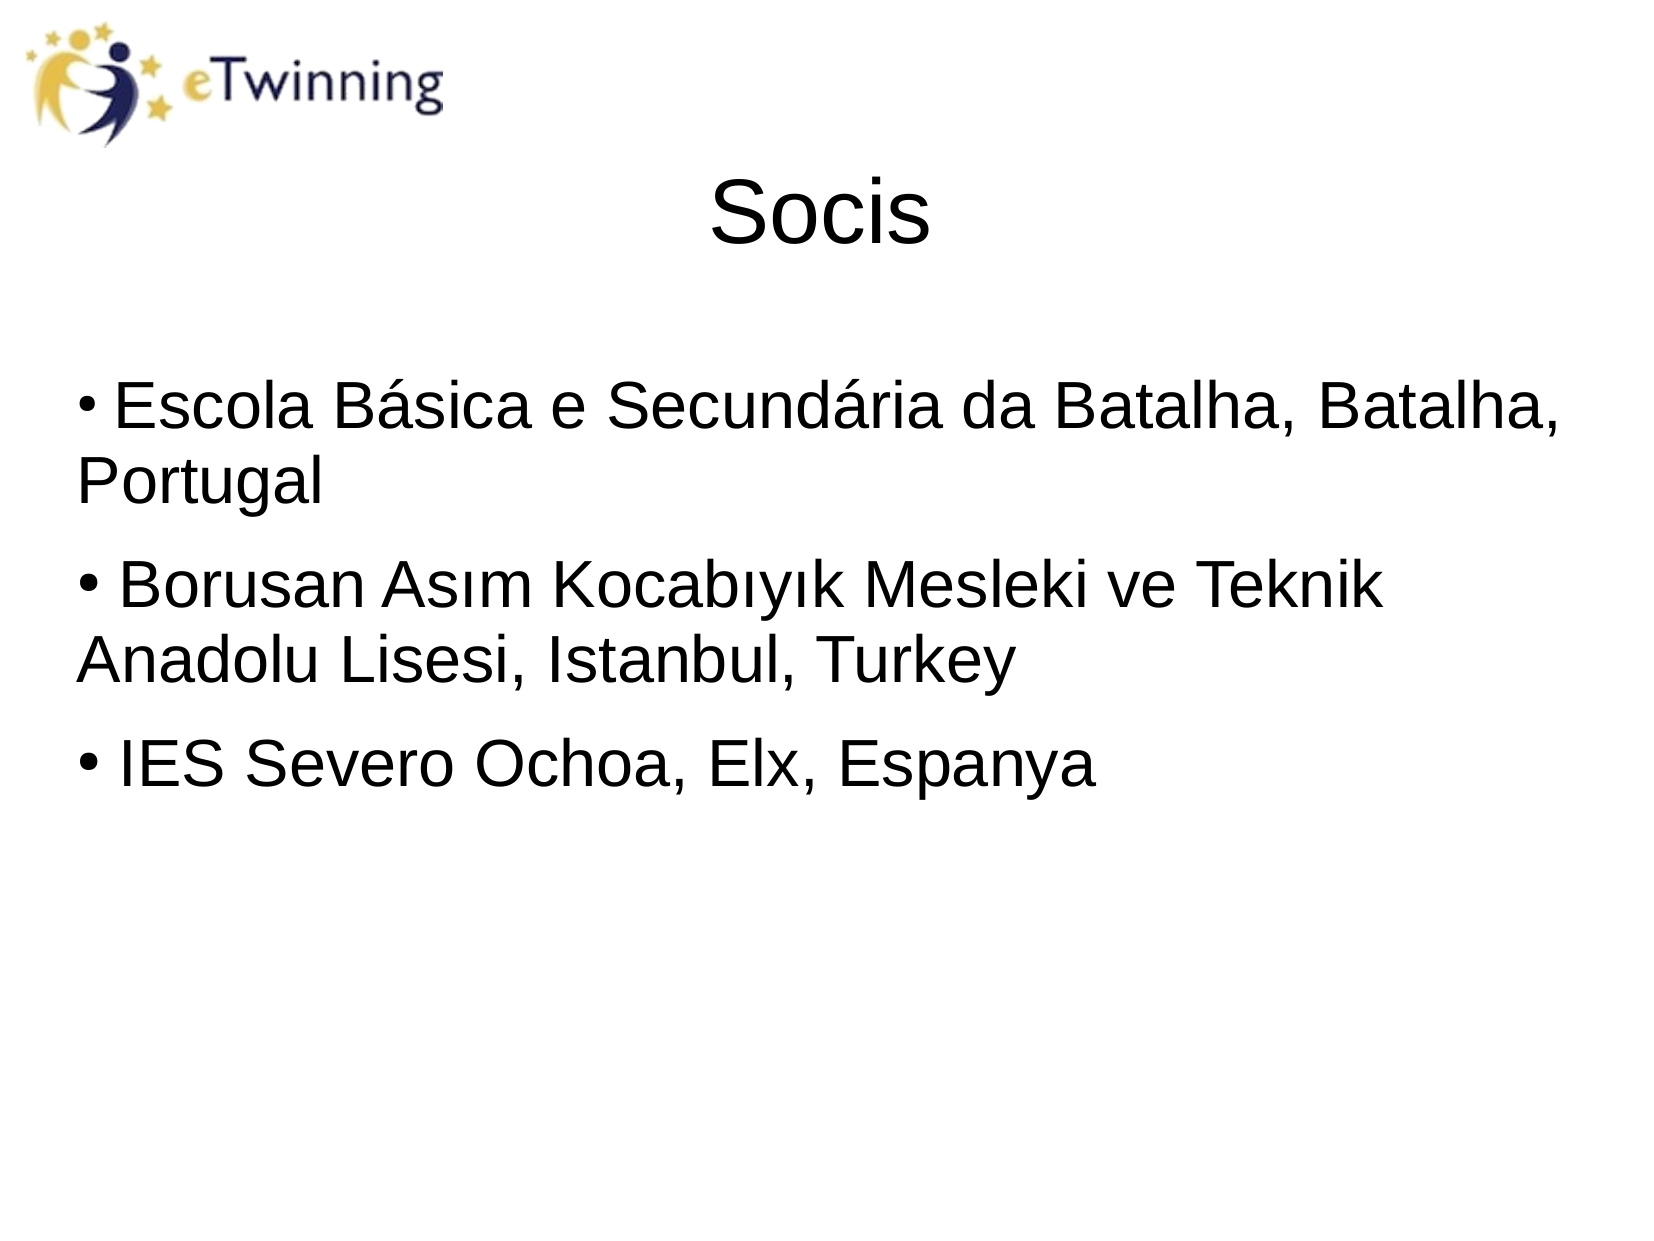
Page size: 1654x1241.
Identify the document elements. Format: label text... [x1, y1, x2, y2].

picture [26, 20, 443, 148]
subtitle Escola Básica e Secundária da Batalha, Batalha, Portugal Borusan Asım Kocabıyık Mesleki ve Teknik Anadolu Lisesi, Istanbul, Turkey IES Severo Ochoa, Elx, Espanya [76, 372, 1565, 797]
title Socis [76, 127, 1565, 296]
